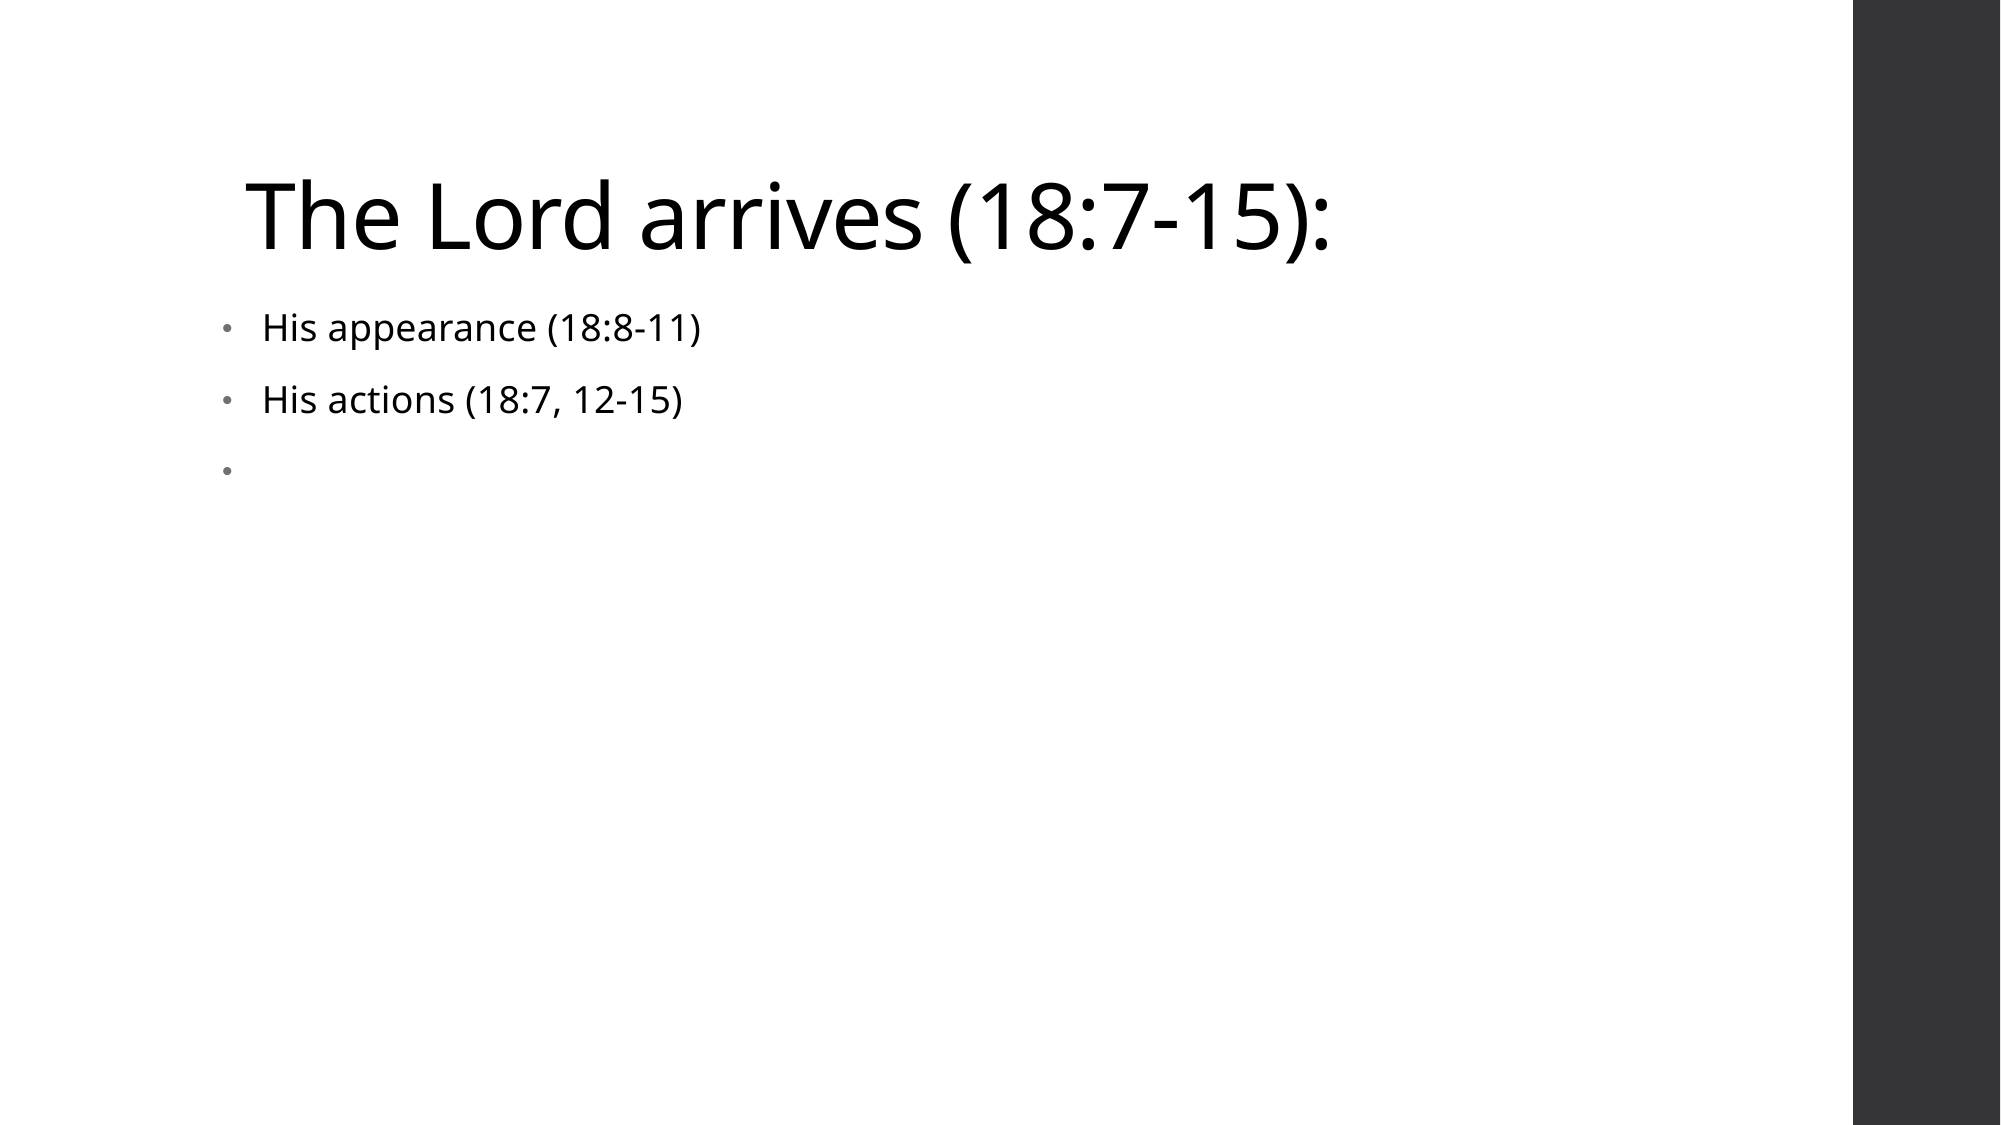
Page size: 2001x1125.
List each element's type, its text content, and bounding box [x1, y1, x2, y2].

title The Lord arrives (18:7-15): [206, 60, 1797, 278]
list His appearance (18:8-11) His actions (18:7, 12-15) [206, 299, 1617, 1014]
